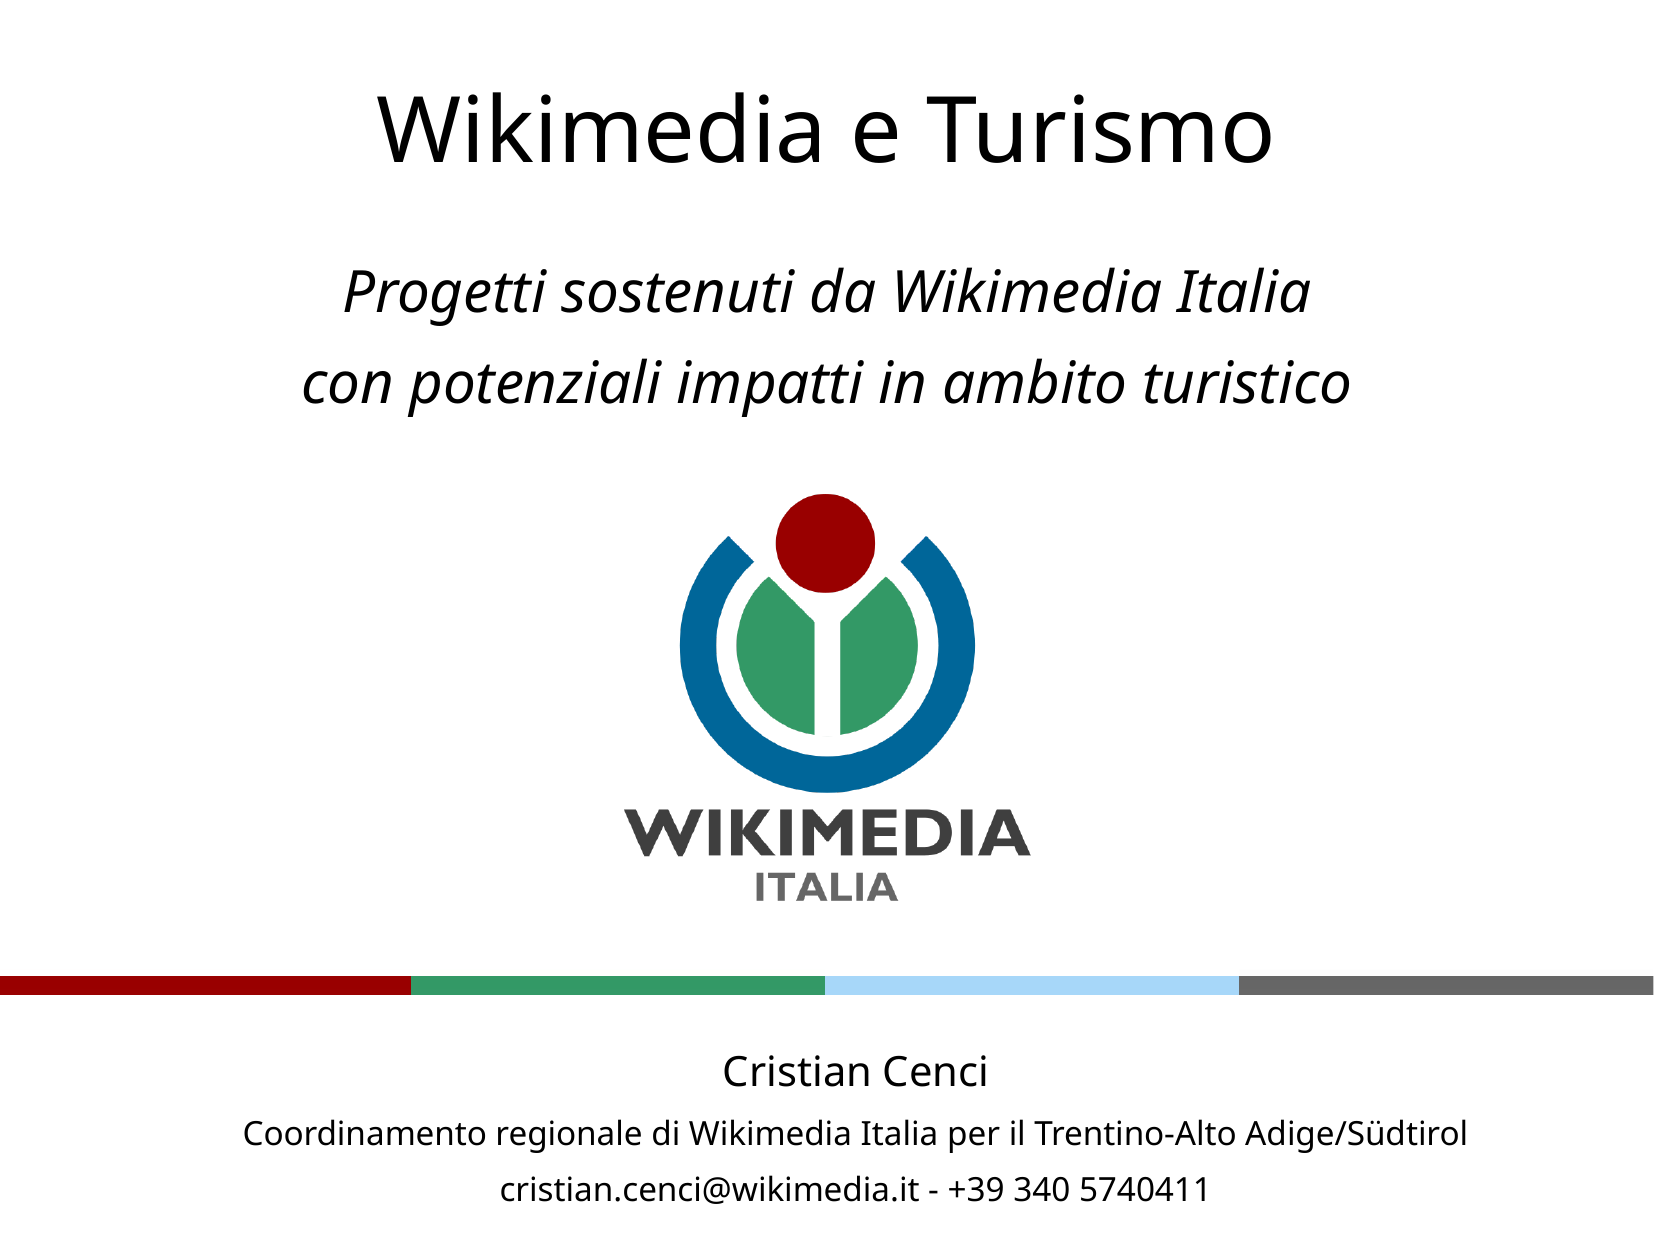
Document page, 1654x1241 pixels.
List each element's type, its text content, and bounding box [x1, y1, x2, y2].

title Cristian Cenci Coordinamento regionale di Wikimedia Italia per il Trentino-Alto Adige/Südtirol cristian.cenci@wikimedia.it - +39 340 5740411 [129, 1020, 1583, 1218]
title Wikimedia e Turismo Progetti sostenuti da Wikimedia Italia con potenziali impatti in ambito turistico [82, 23, 1571, 443]
picture [620, 490, 1034, 904]
picture [0, 944, 1654, 1028]
